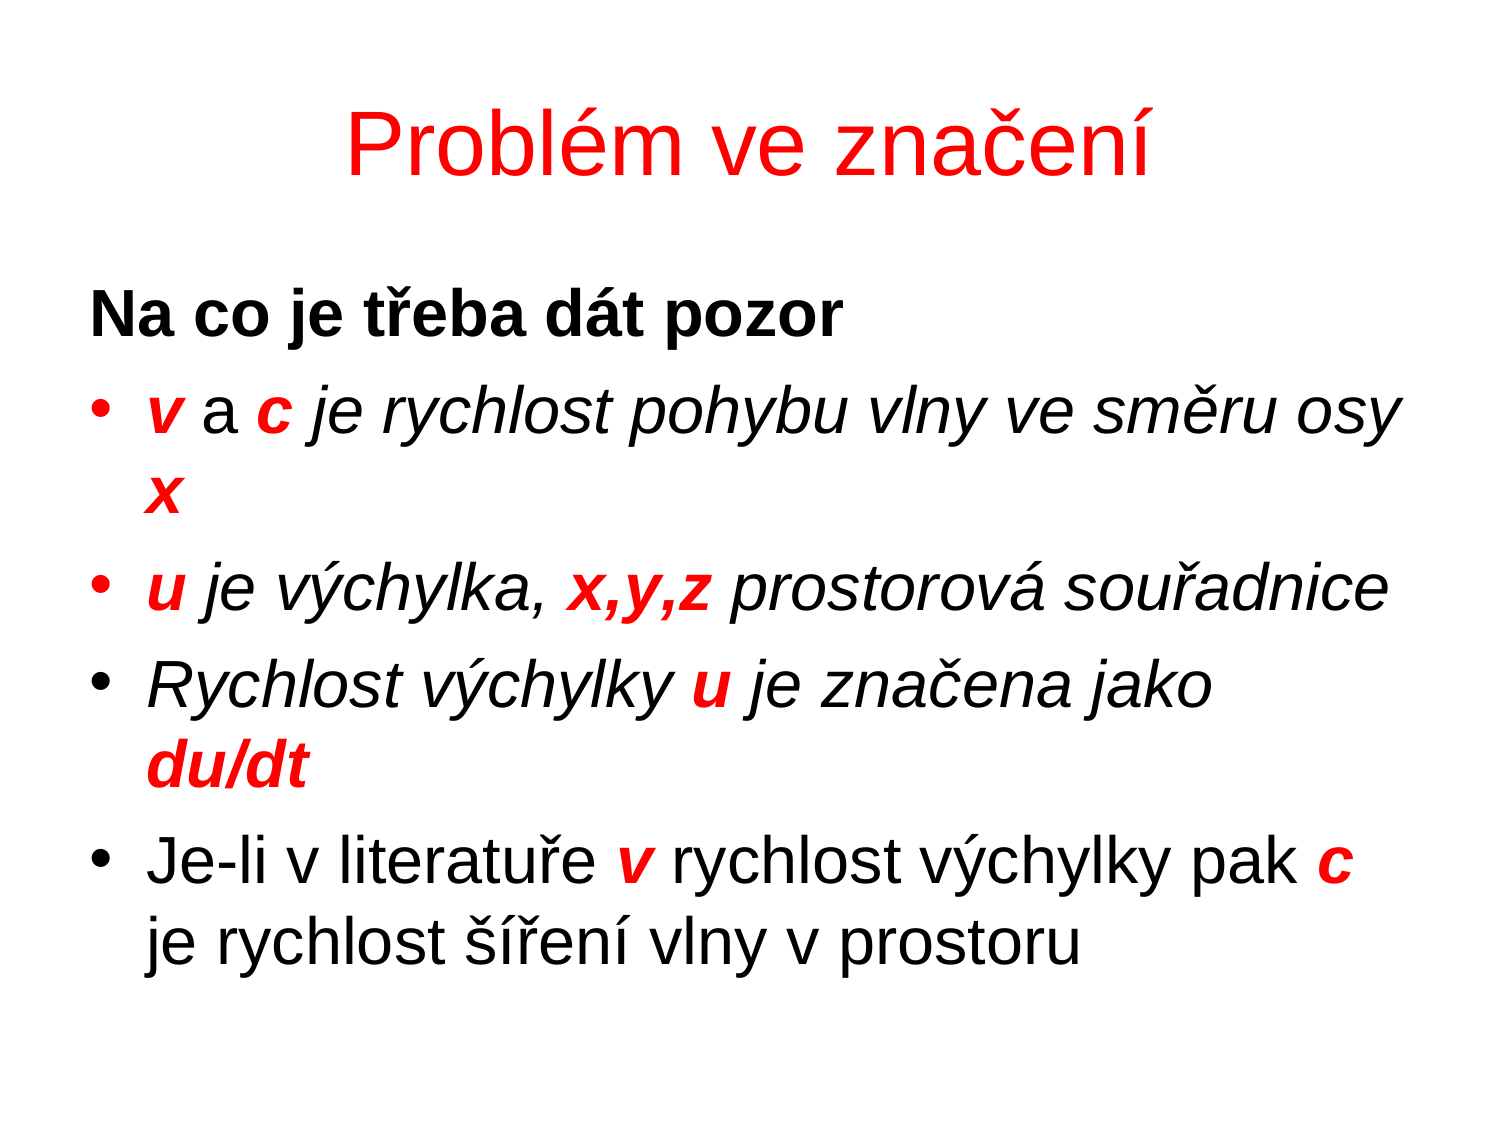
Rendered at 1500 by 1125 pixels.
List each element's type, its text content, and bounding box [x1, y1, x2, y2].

list Na co je třeba dát pozor v a c je rychlost pohybu vlny ve směru osy x u je výchylka, x,y,z prostorová souřadnice Rychlost výchylky u je značena jako du/dt Je-li v literatuře v rychlost výchylky pak c je rychlost šíření vlny v prostoru [75, 262, 1426, 1006]
title Problém ve značení [75, 45, 1426, 233]
